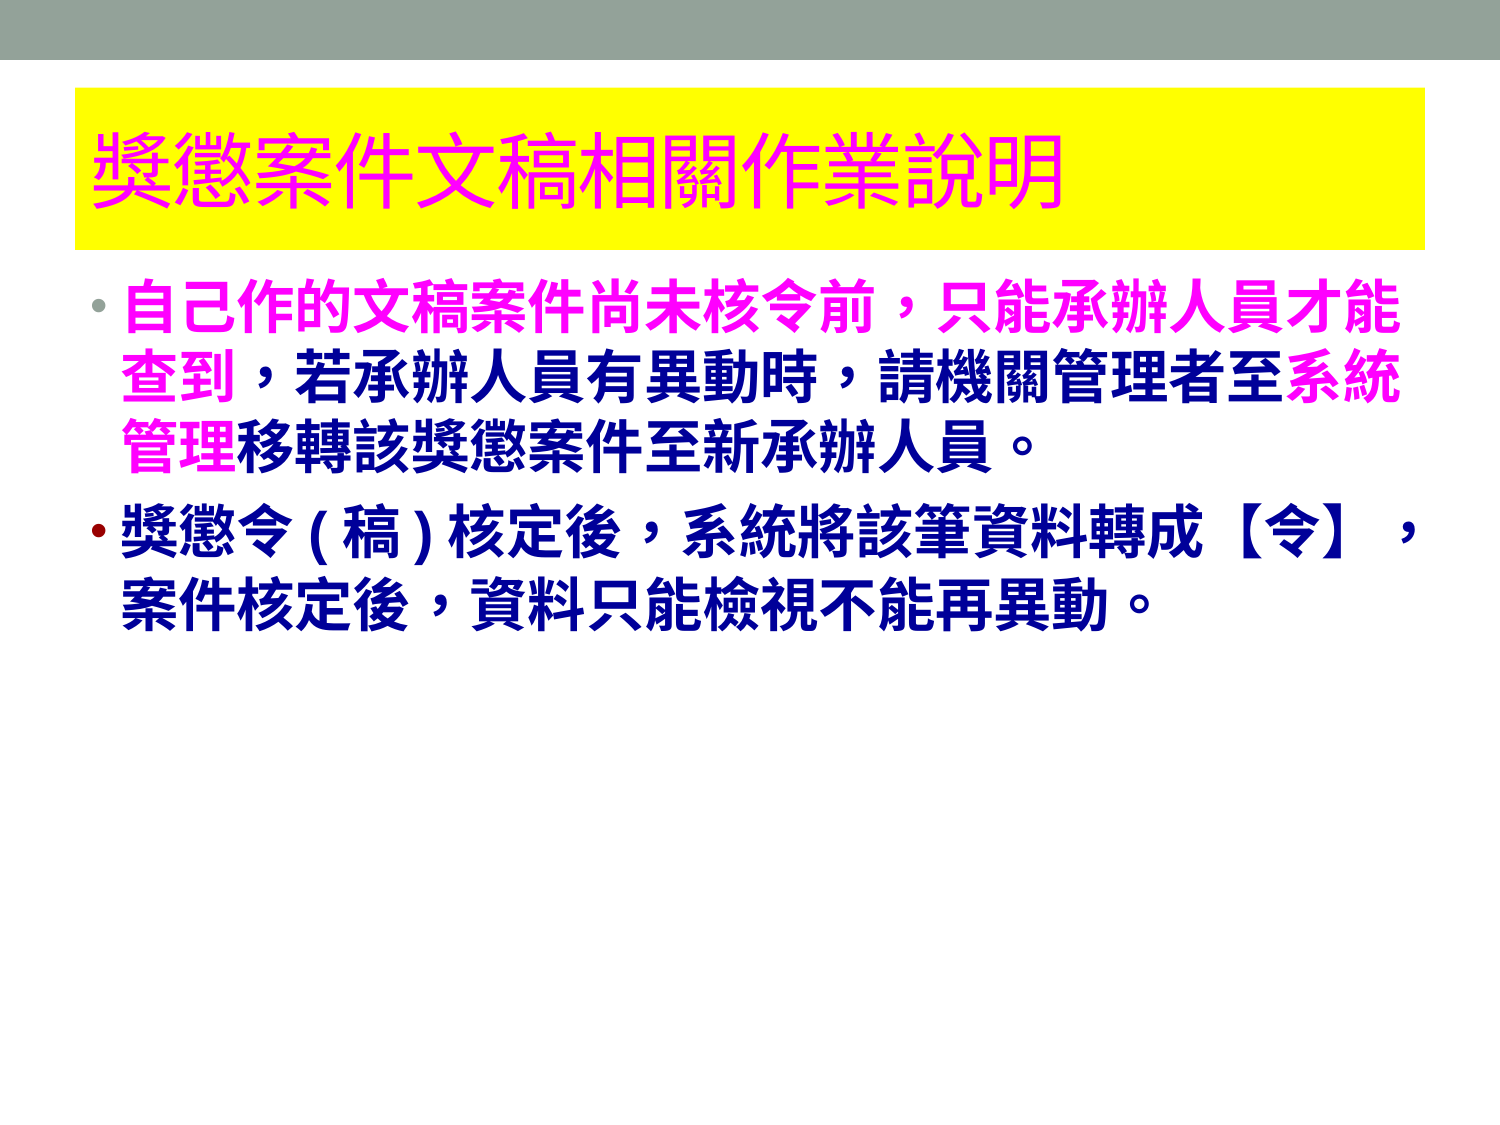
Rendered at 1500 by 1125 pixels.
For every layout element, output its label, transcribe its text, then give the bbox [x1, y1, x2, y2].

list 自己作的文稿案件尚未核令前，只能承辦人員才能查到，若承辦人員有異動時，請機關管理者至系統管理移轉該獎懲案件至新承辦人員。 獎懲令(稿)核定後，系統將該筆資料轉成【令】，案件核定後，資料只能檢視不能再異動。 [75, 262, 1425, 1063]
title 獎懲案件文稿相關作業說明 [75, 87, 1425, 250]
